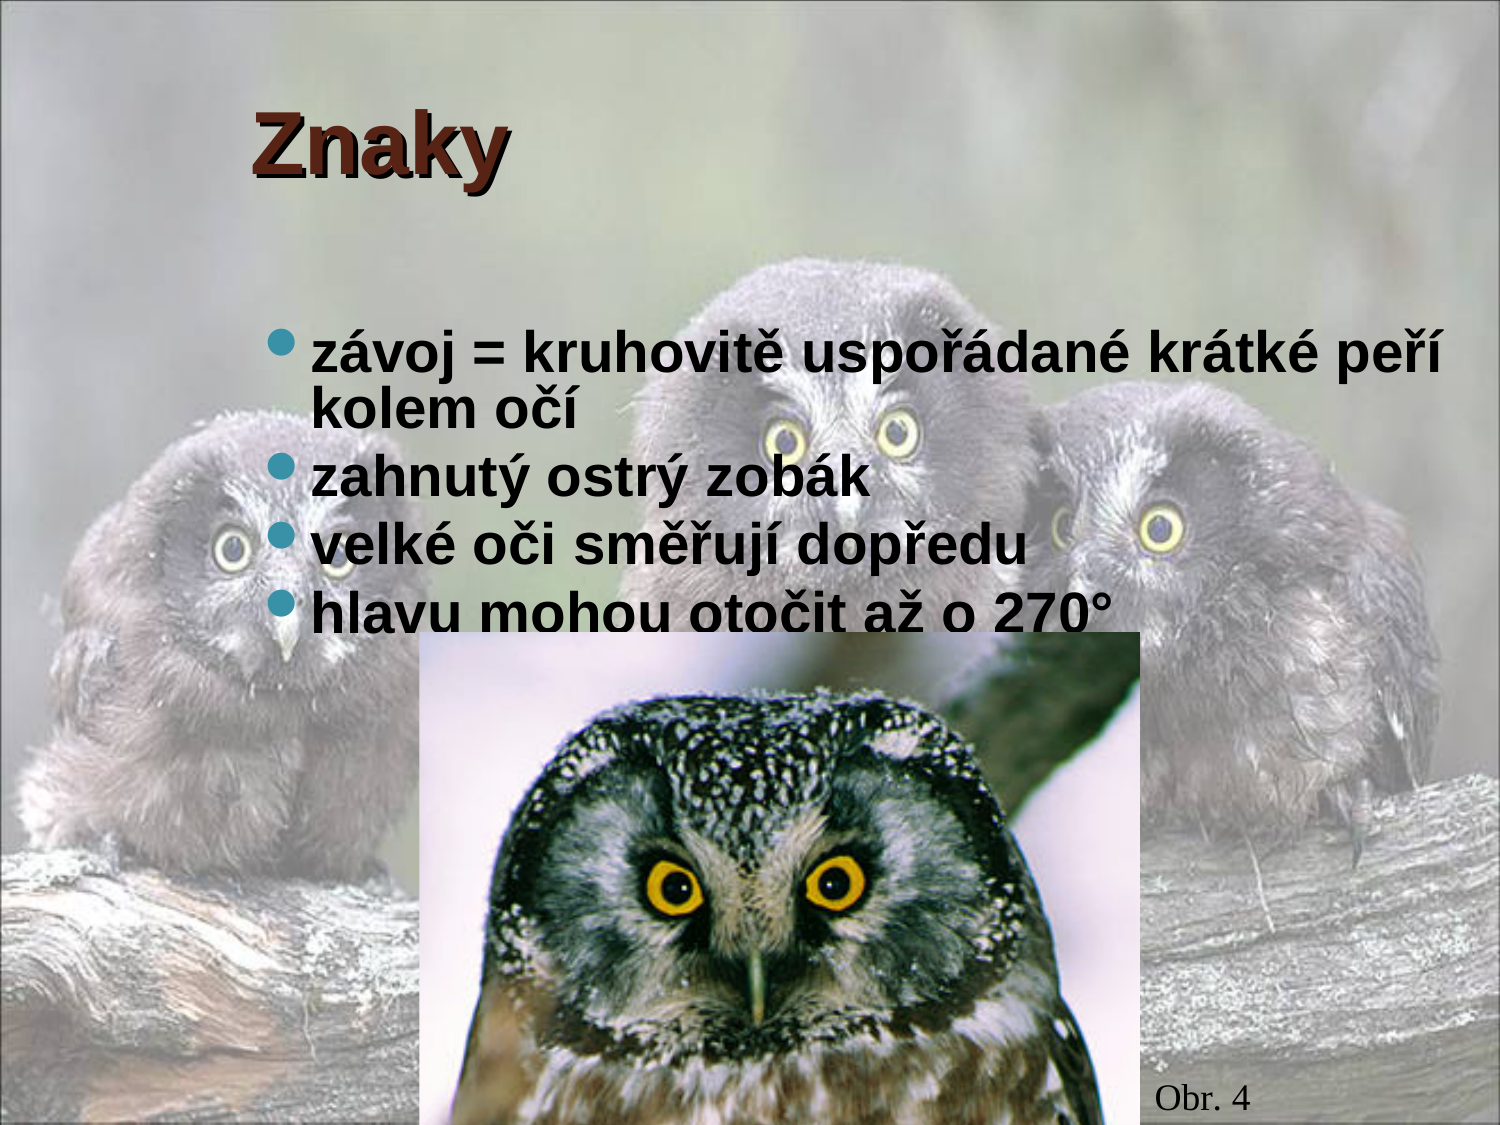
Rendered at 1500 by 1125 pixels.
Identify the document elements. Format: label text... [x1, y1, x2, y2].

picture [0, 0, 1500, 1125]
text_box Obr. 4 [1139, 1064, 1270, 1125]
list závoj = kruhovitě uspořádané krátké peří kolem očí zahnutý ostrý zobák velké oči směřují dopředu hlavu mohou otočit až o 270° [235, 237, 1466, 1026]
title Znaky [235, 45, 1466, 233]
